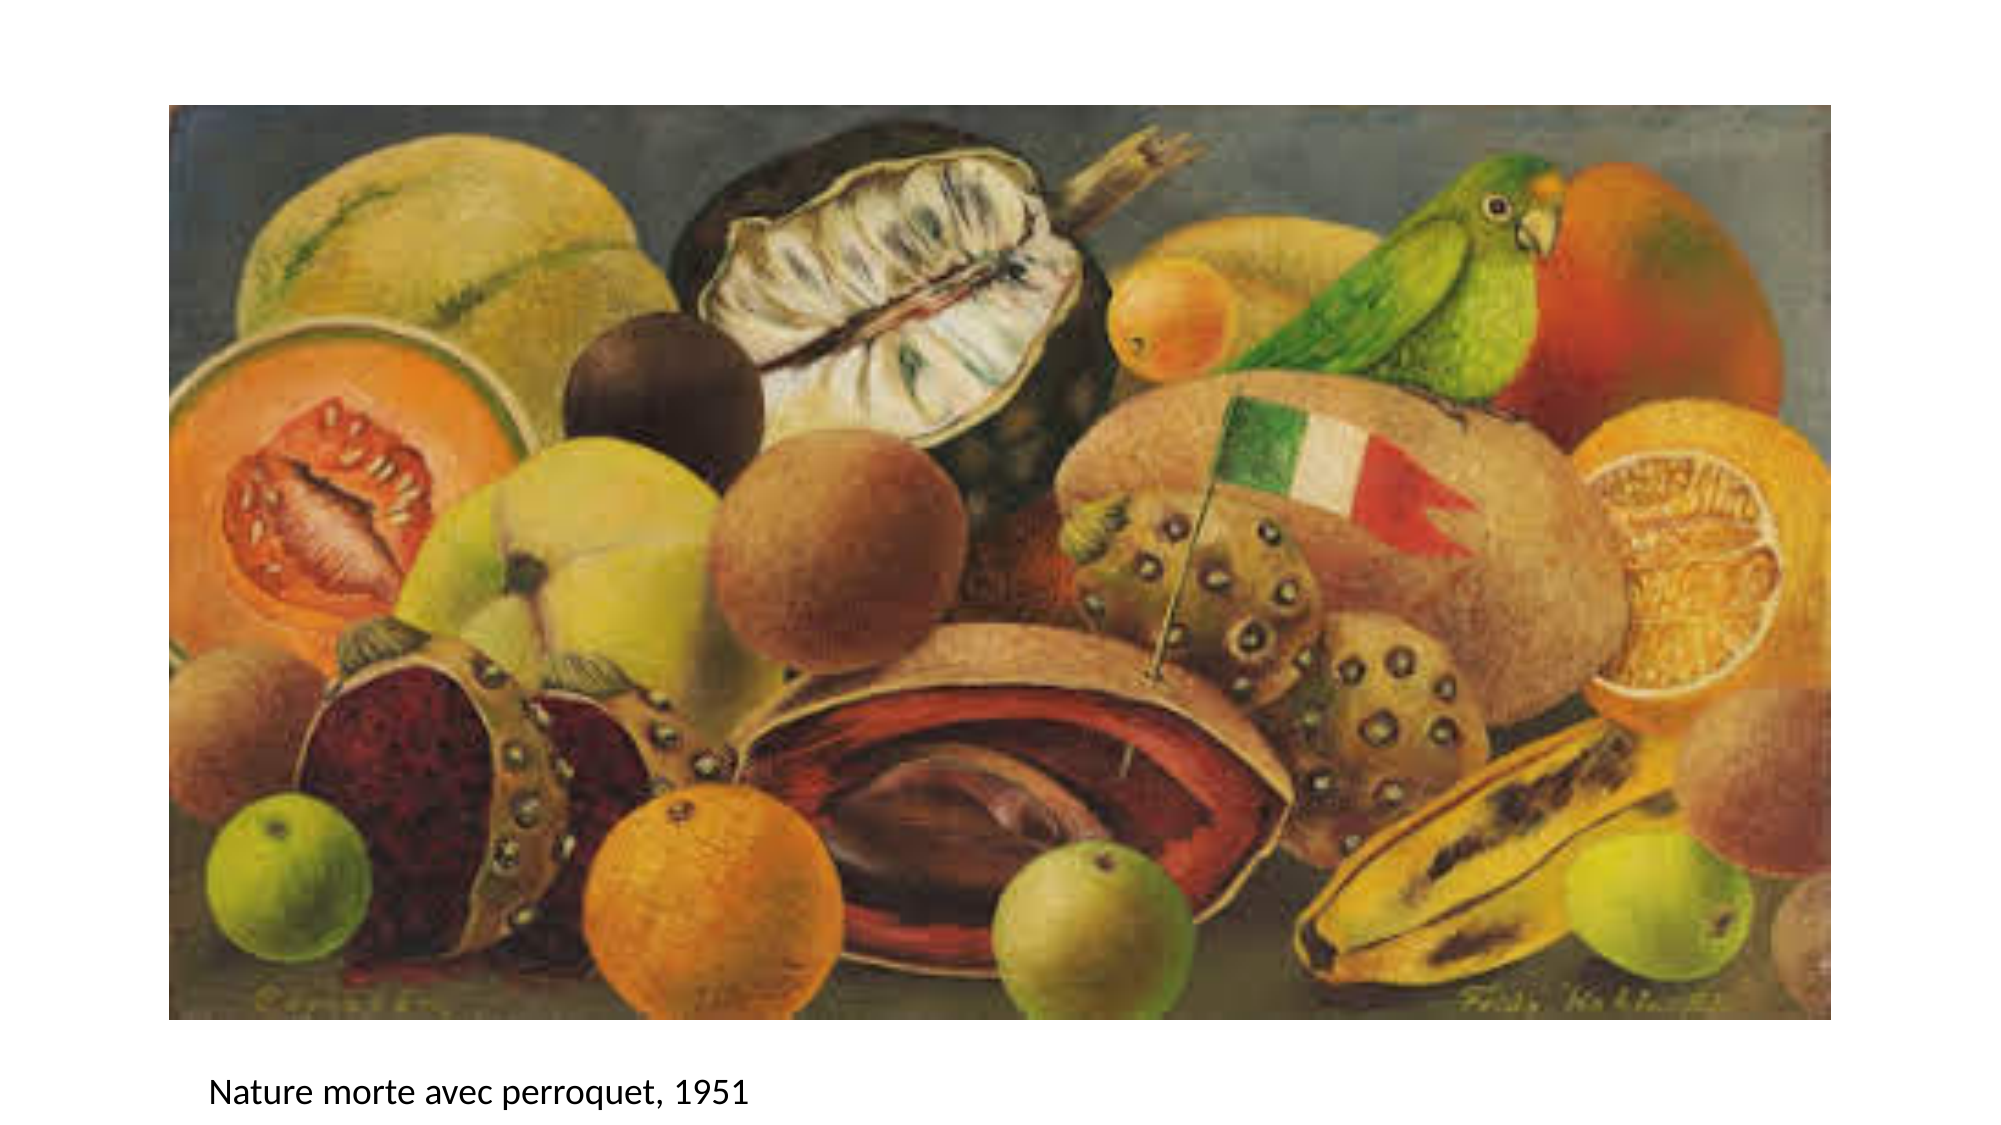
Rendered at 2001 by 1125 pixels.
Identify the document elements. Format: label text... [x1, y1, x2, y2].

text_box Nature morte avec perroquet, 1951 [193, 1059, 864, 1121]
picture [169, 105, 1831, 1020]
